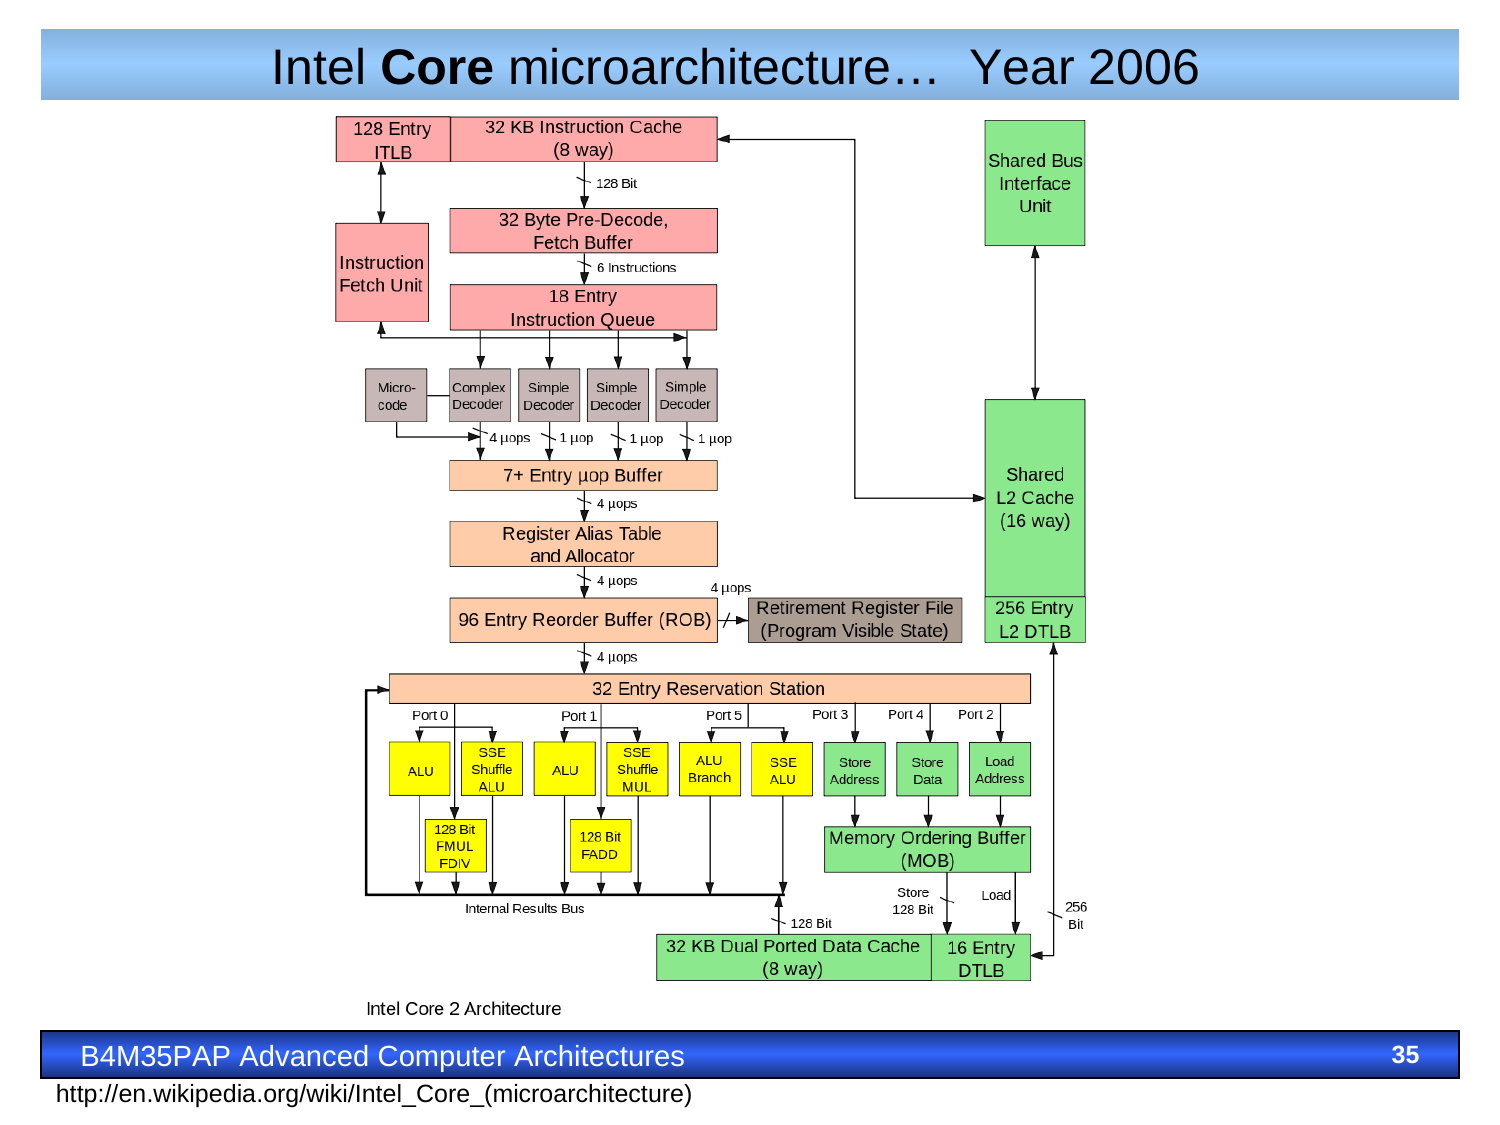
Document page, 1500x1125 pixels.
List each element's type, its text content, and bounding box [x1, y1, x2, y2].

text_box http://en.wikipedia.org/wiki/Intel_Core_(microarchitecture) [41, 1070, 792, 1116]
picture [289, 102, 1093, 1032]
title Intel Core microarchitecture… Year 2006 [41, 29, 1459, 100]
